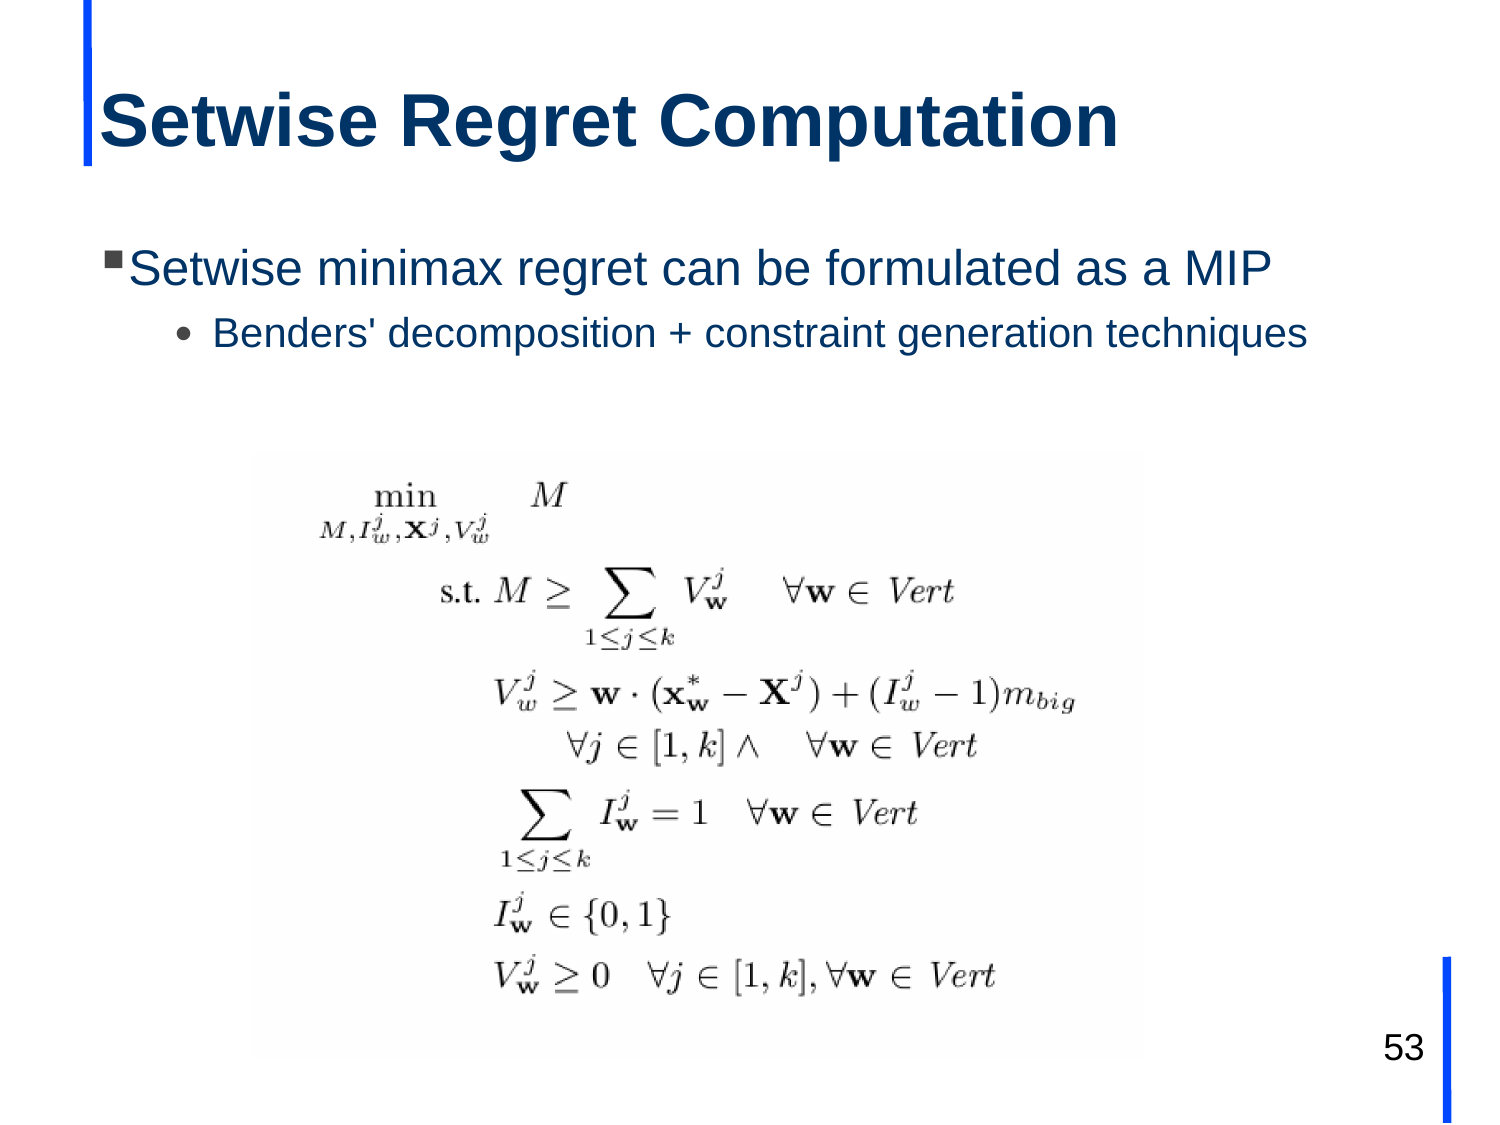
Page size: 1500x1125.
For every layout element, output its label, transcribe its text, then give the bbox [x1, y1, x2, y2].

list Setwise minimax regret can be formulated as a MIP Benders' decomposition + constraint generation techniques [99, 237, 1438, 1007]
title Setwise Regret Computation [99, 32, 1438, 206]
picture [251, 451, 1144, 1063]
